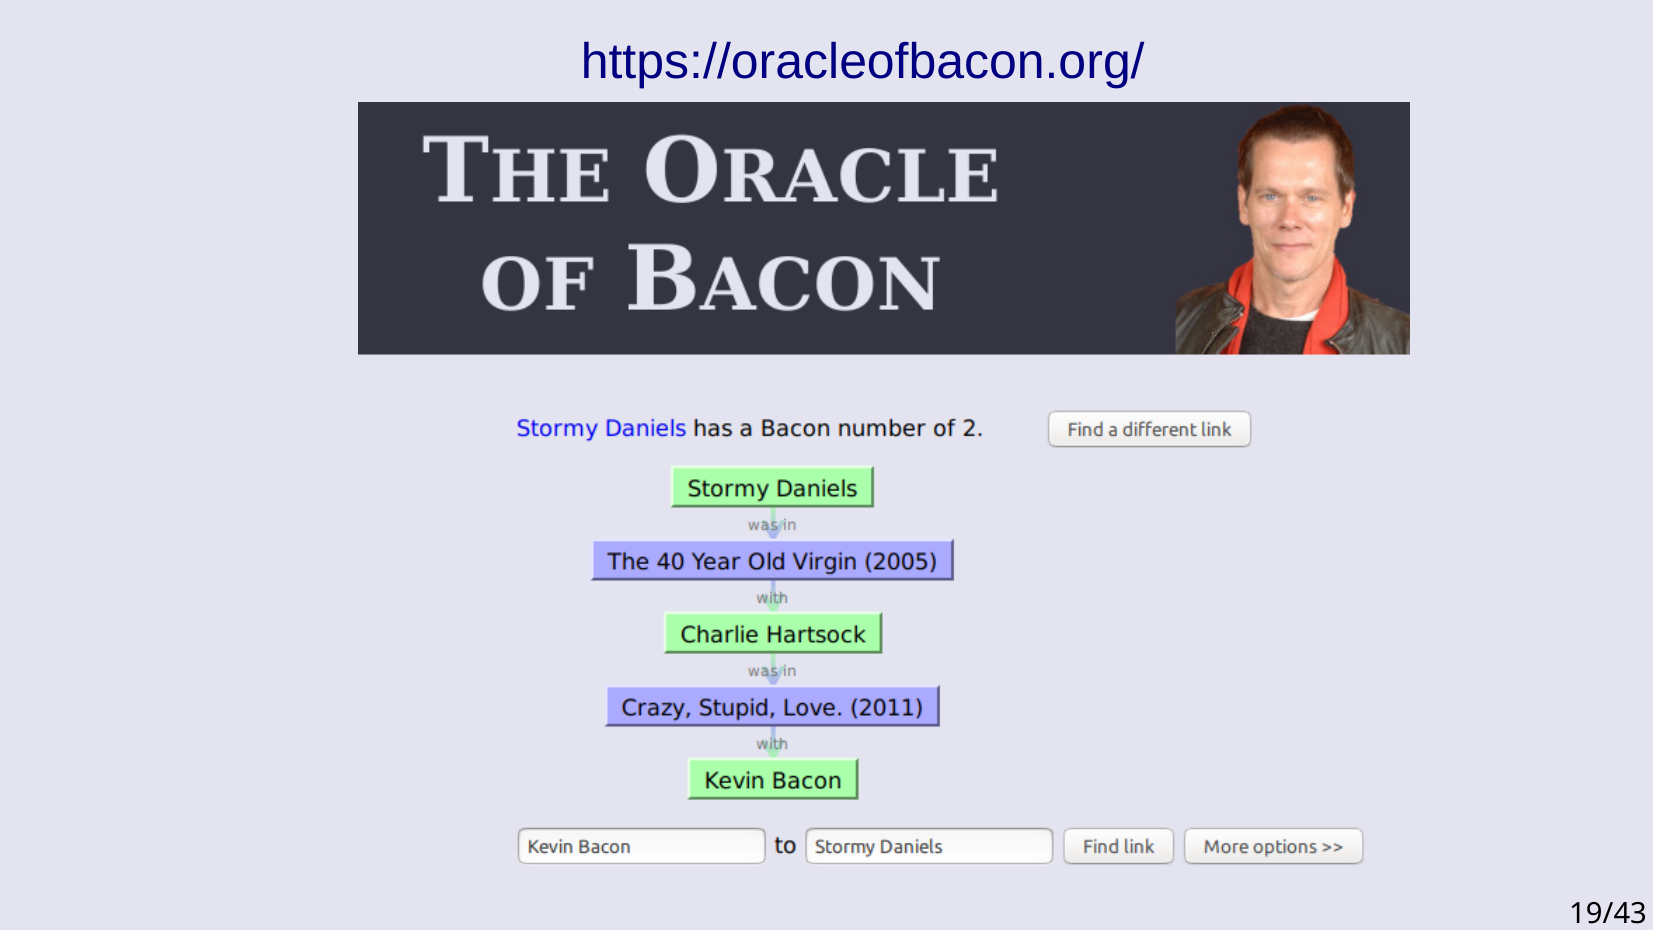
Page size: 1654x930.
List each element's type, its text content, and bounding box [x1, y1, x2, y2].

picture [358, 102, 1410, 915]
text_box https://oracleofbacon.org/ [540, 26, 1201, 97]
